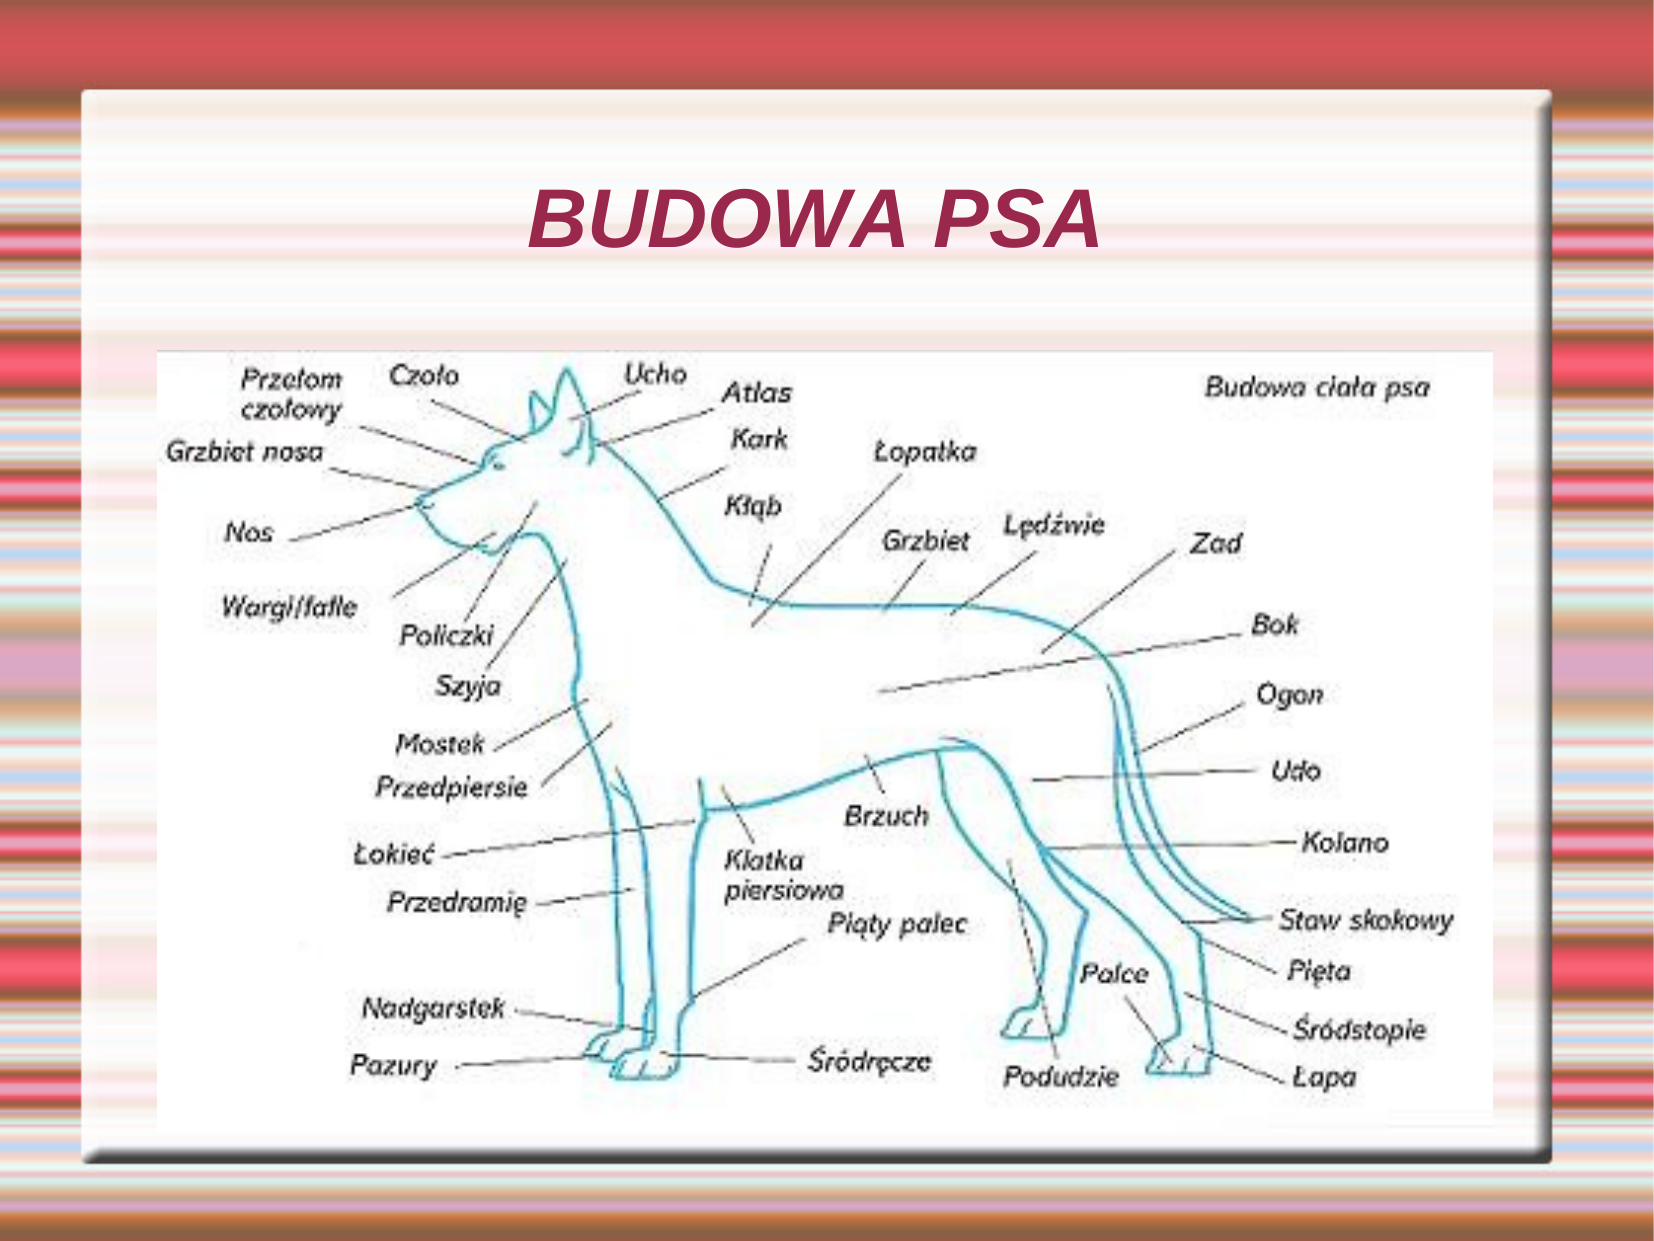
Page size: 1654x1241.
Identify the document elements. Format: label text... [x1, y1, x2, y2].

title BUDOWA PSA [121, 114, 1534, 322]
picture [0, 0, 1654, 1241]
